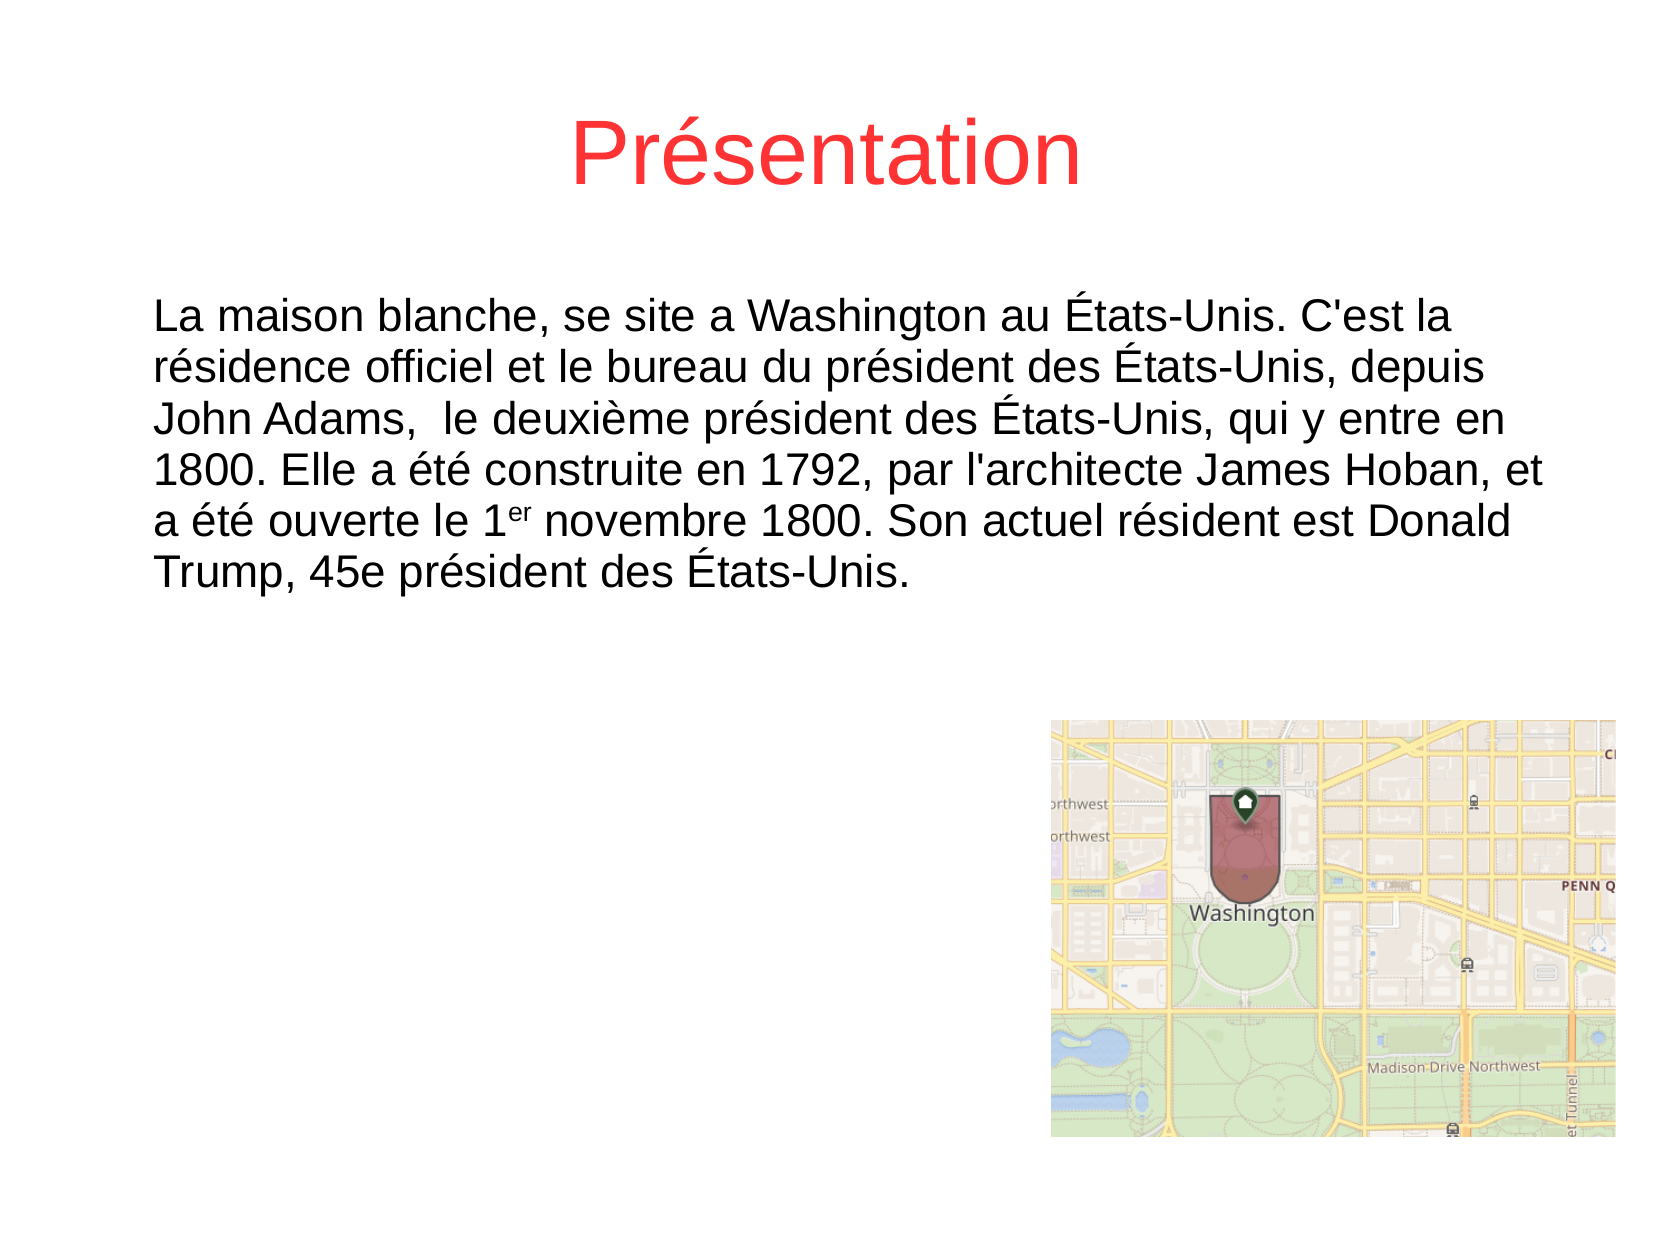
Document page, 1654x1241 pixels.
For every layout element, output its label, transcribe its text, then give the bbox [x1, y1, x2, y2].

picture [1051, 720, 1616, 1137]
list La maison blanche, se site a Washington au États-Unis. C'est la résidence officiel et le bureau du président des États-Unis, depuis John Adams, le deuxième président des États-Unis, qui y entre en 1800. Elle a été construite en 1792, par l'architecte James Hoban, et a été ouverte le 1er novembre 1800. Son actuel résident est Donald Trump, 45e président des États-Unis. [82, 290, 1571, 1010]
title Présentation [82, 49, 1571, 257]
